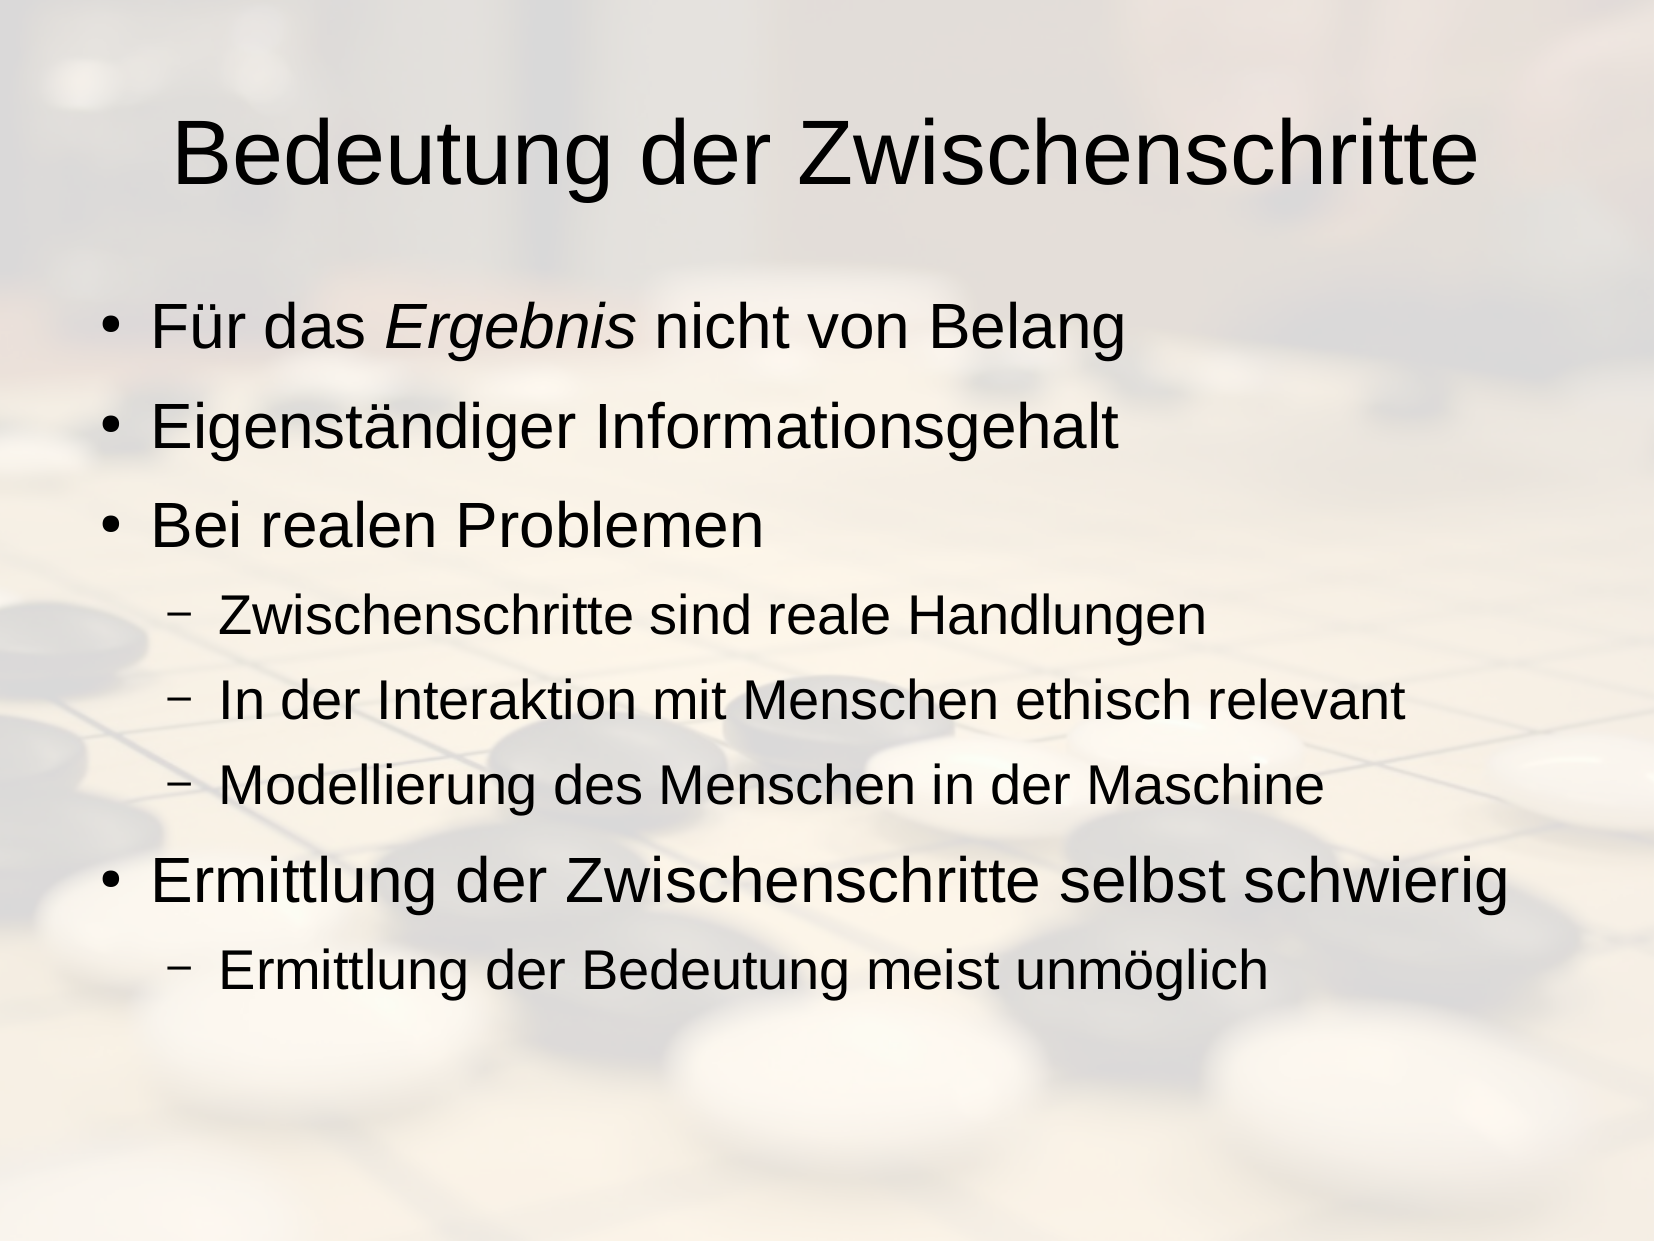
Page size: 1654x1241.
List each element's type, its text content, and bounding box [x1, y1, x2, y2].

title Bedeutung der Zwischenschritte [82, 49, 1571, 257]
list Für das Ergebnis nicht von Belang Eigenständiger Informationsgehalt Bei realen Problemen Zwischenschritte sind reale Handlungen In der Interaktion mit Menschen ethisch relevant Modellierung des Menschen in der Maschine Ermittlung der Zwischenschritte selbst schwierig Ermittlung der Bedeutung meist unmöglich [82, 290, 1571, 1010]
